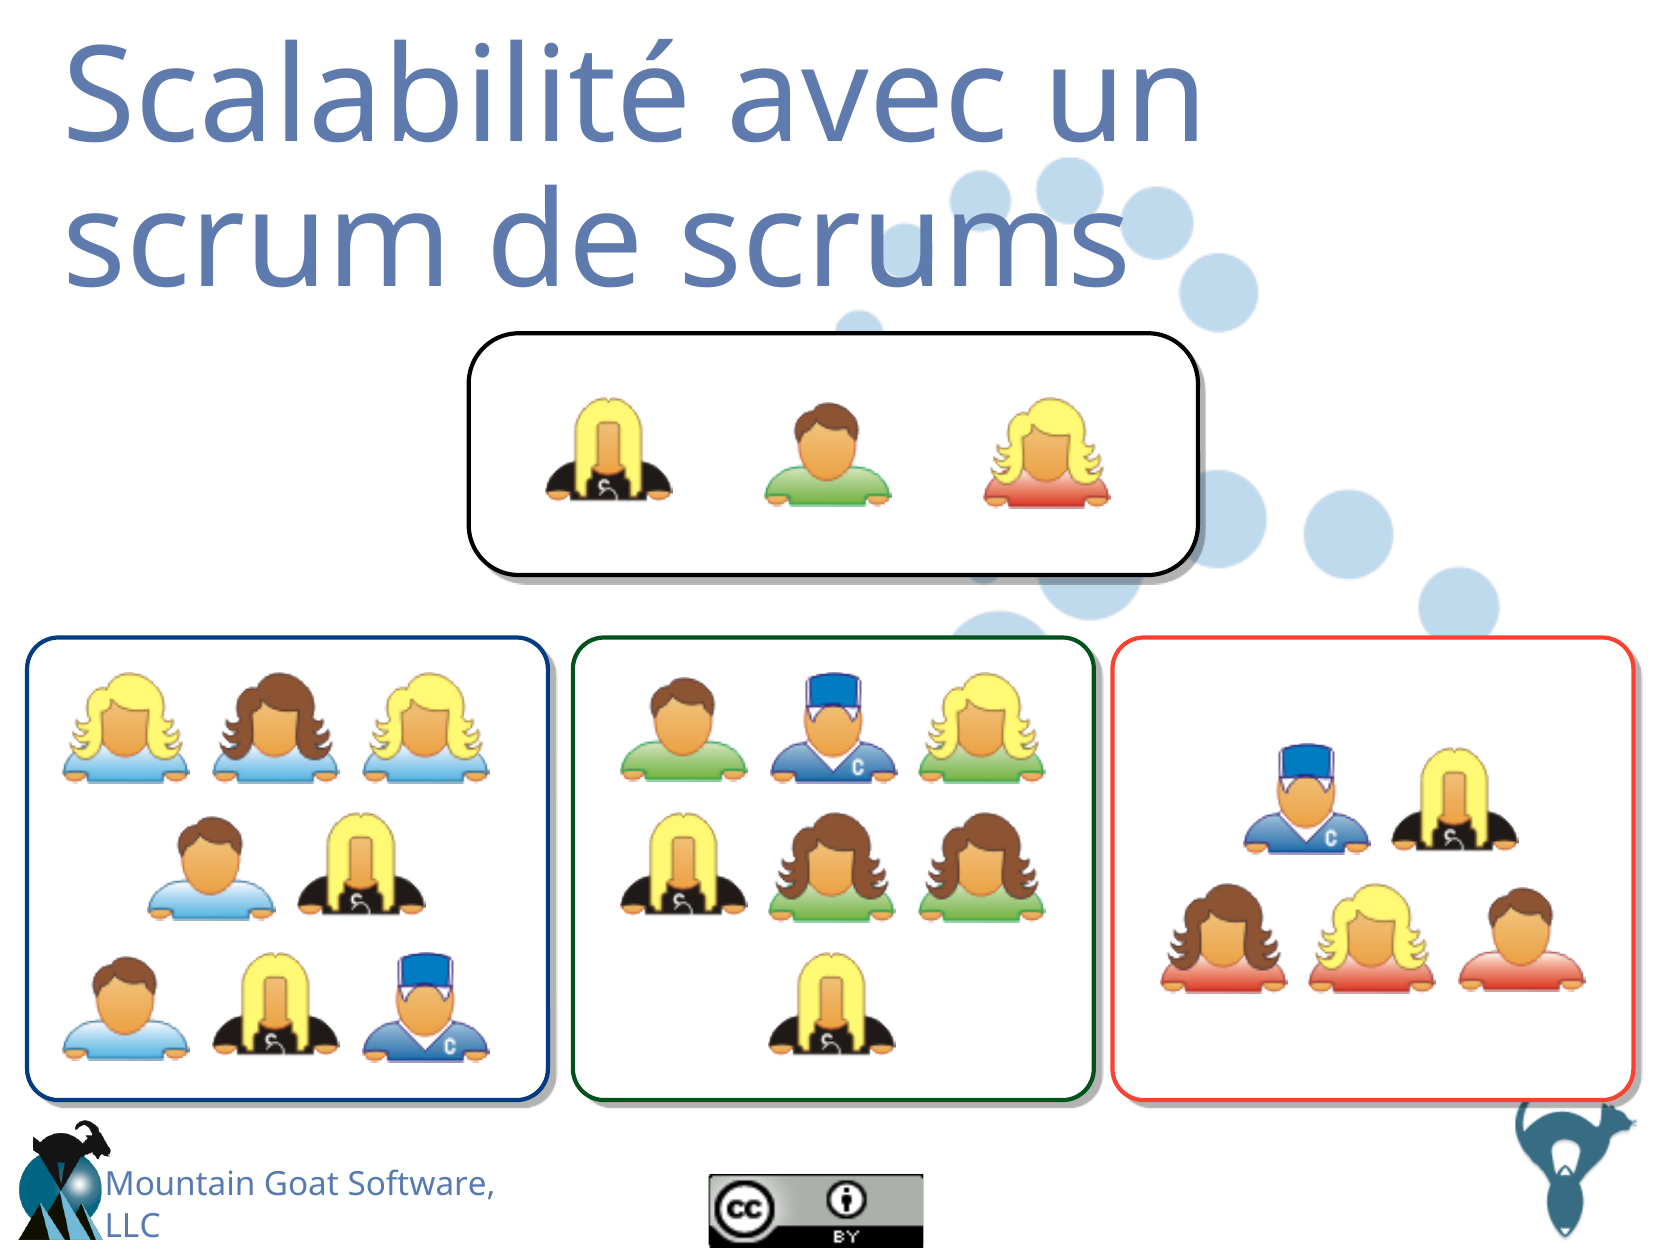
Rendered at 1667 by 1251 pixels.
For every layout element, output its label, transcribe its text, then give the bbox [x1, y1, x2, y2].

picture [983, 397, 1111, 509]
picture [1243, 743, 1371, 855]
picture [62, 672, 190, 784]
picture [362, 952, 490, 1063]
picture [212, 952, 340, 1063]
text_box [468, 333, 1198, 576]
picture [1472, 1068, 1667, 1251]
text_box [27, 637, 548, 1101]
picture [212, 672, 340, 784]
picture [362, 672, 490, 784]
picture [147, 816, 276, 921]
picture [620, 812, 748, 923]
picture [1458, 887, 1586, 992]
picture [62, 956, 190, 1061]
picture [768, 952, 896, 1063]
picture [835, 319, 1563, 1096]
picture [768, 812, 896, 923]
text_box [572, 637, 1094, 1101]
picture [297, 812, 426, 923]
title Scalabilité avec un scrum de scrums [56, 18, 1609, 319]
picture [764, 402, 892, 507]
picture [1391, 747, 1519, 859]
picture [545, 397, 673, 509]
picture [620, 677, 748, 782]
picture [770, 672, 898, 784]
picture [18, 1120, 111, 1240]
picture [1160, 883, 1288, 994]
picture [1308, 883, 1436, 994]
text_box [1112, 637, 1634, 1101]
picture [918, 812, 1046, 923]
picture [918, 672, 1046, 784]
